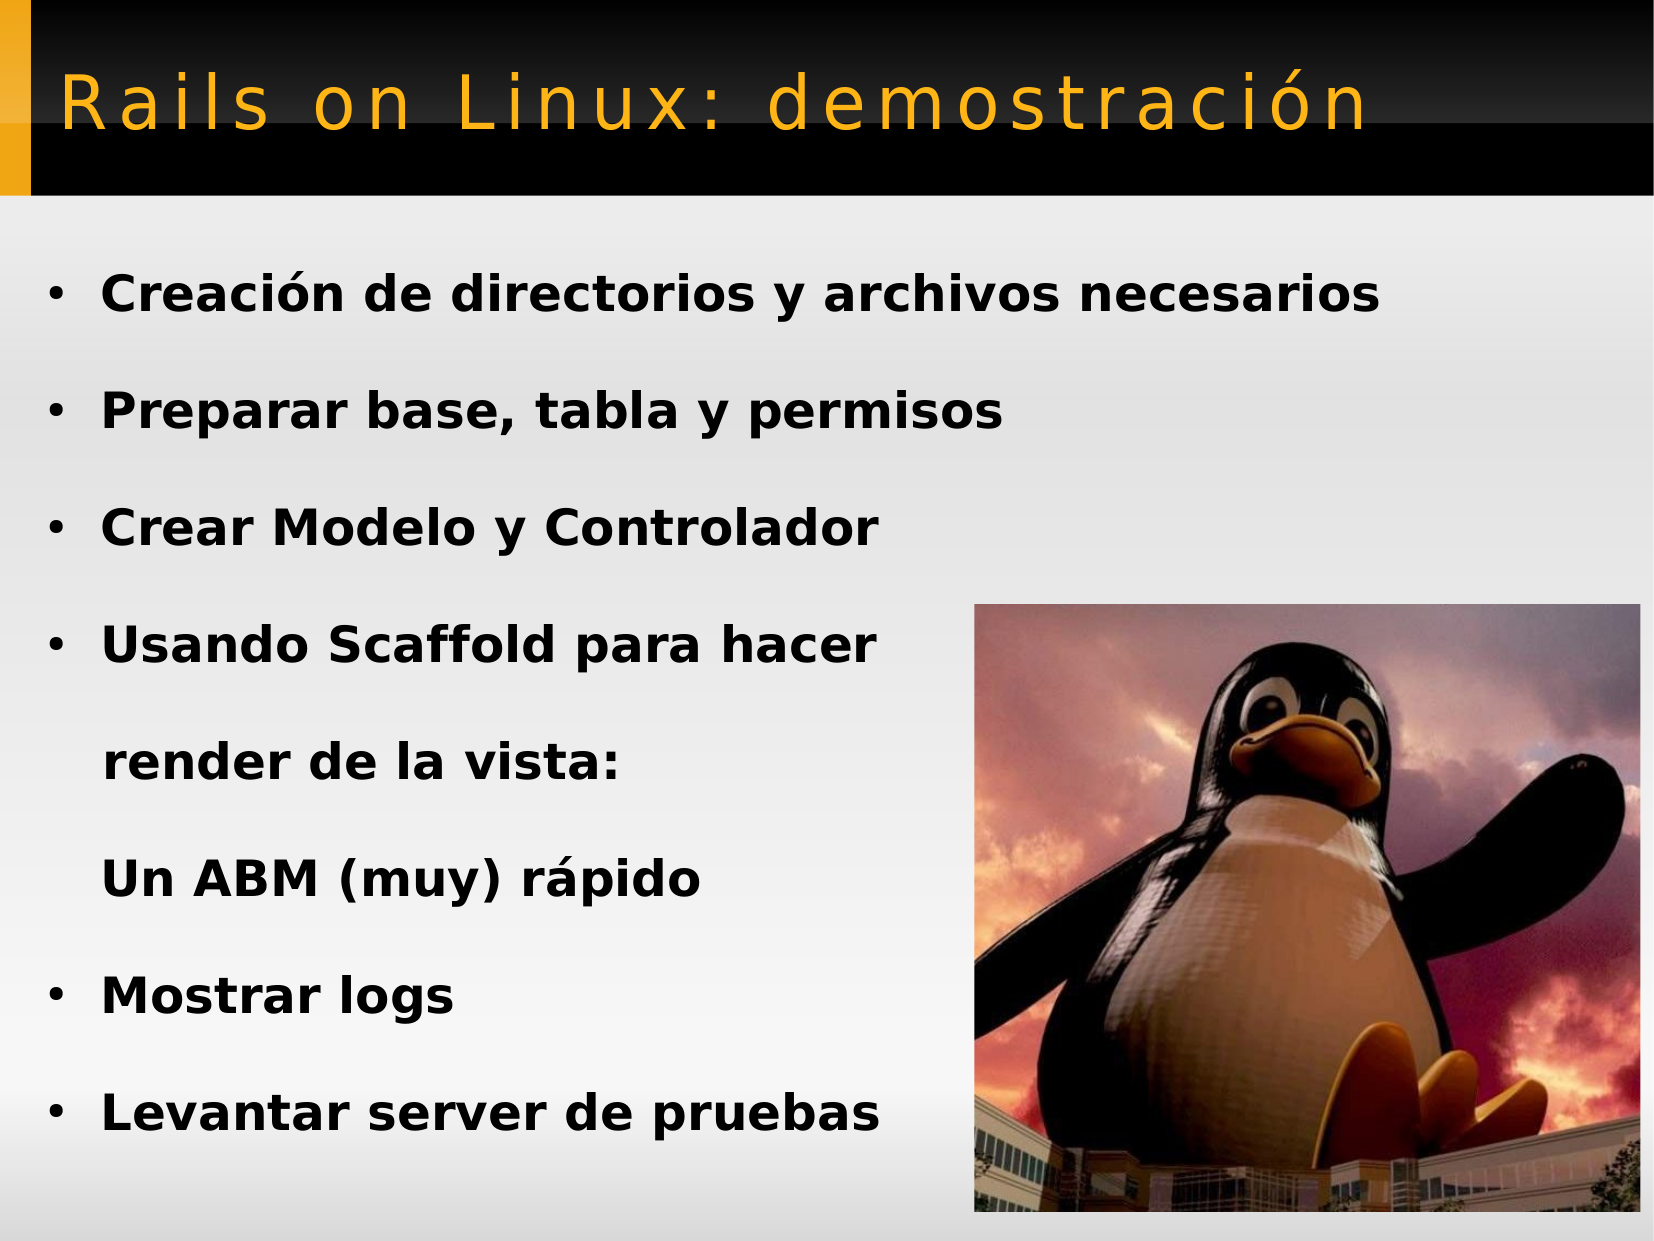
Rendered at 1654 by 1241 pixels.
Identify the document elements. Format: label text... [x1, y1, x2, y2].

title Rails on Linux: demostración [59, 29, 1654, 178]
list Creación de directorios y archivos necesarios Preparar base, tabla y permisos Crear Modelo y Controlador Usando Scaffold para hacer render de la vista: Un ABM (muy) rápido Mostrar logs Levantar server de pruebas [29, 236, 1625, 1211]
picture [0, 0, 1654, 1241]
text_box [974, 604, 1640, 1211]
